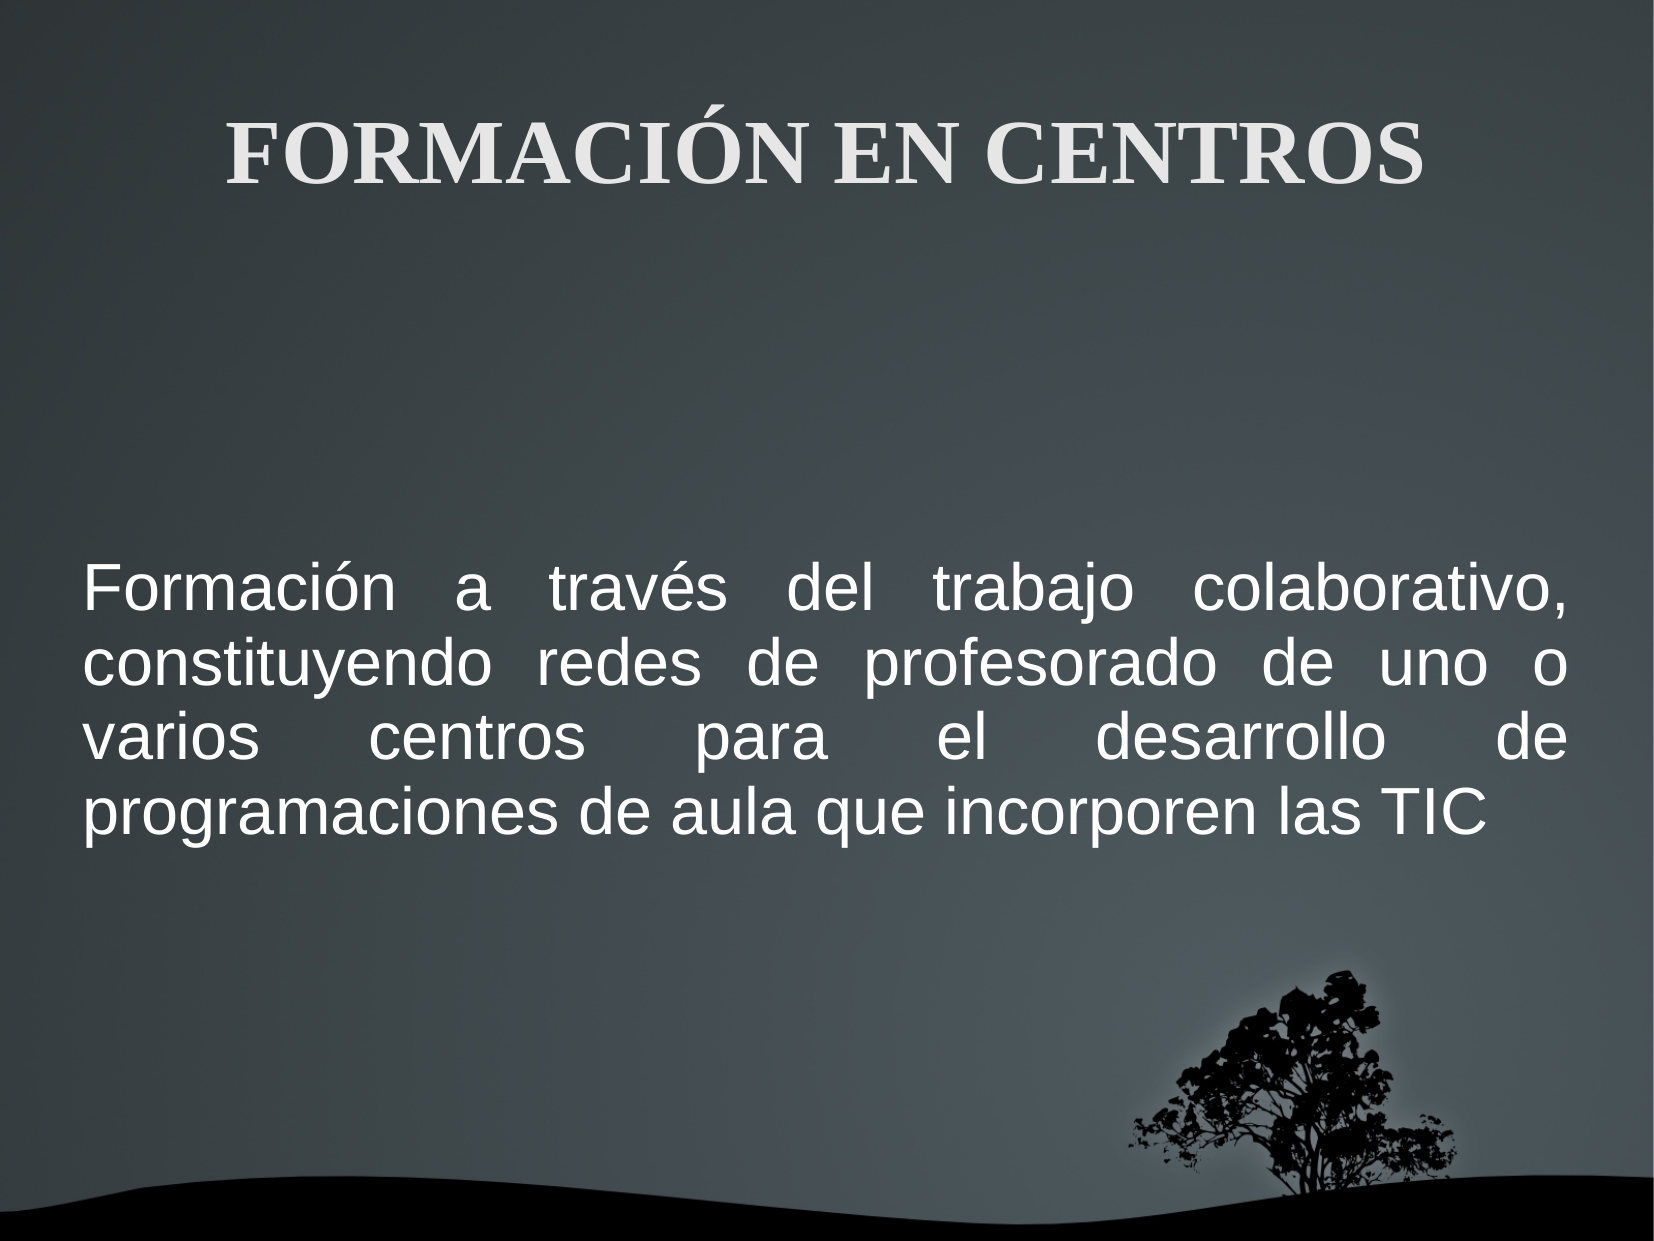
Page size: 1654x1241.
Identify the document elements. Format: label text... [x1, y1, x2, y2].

subtitle Formación a través del trabajo colaborativo, constituyendo redes de profesorado de uno o varios centros para el desarrollo de programaciones de aula que incorporen las TIC [82, 297, 1571, 1102]
picture [0, 0, 1654, 1241]
title FORMACIÓN EN CENTROS [82, 56, 1571, 250]
